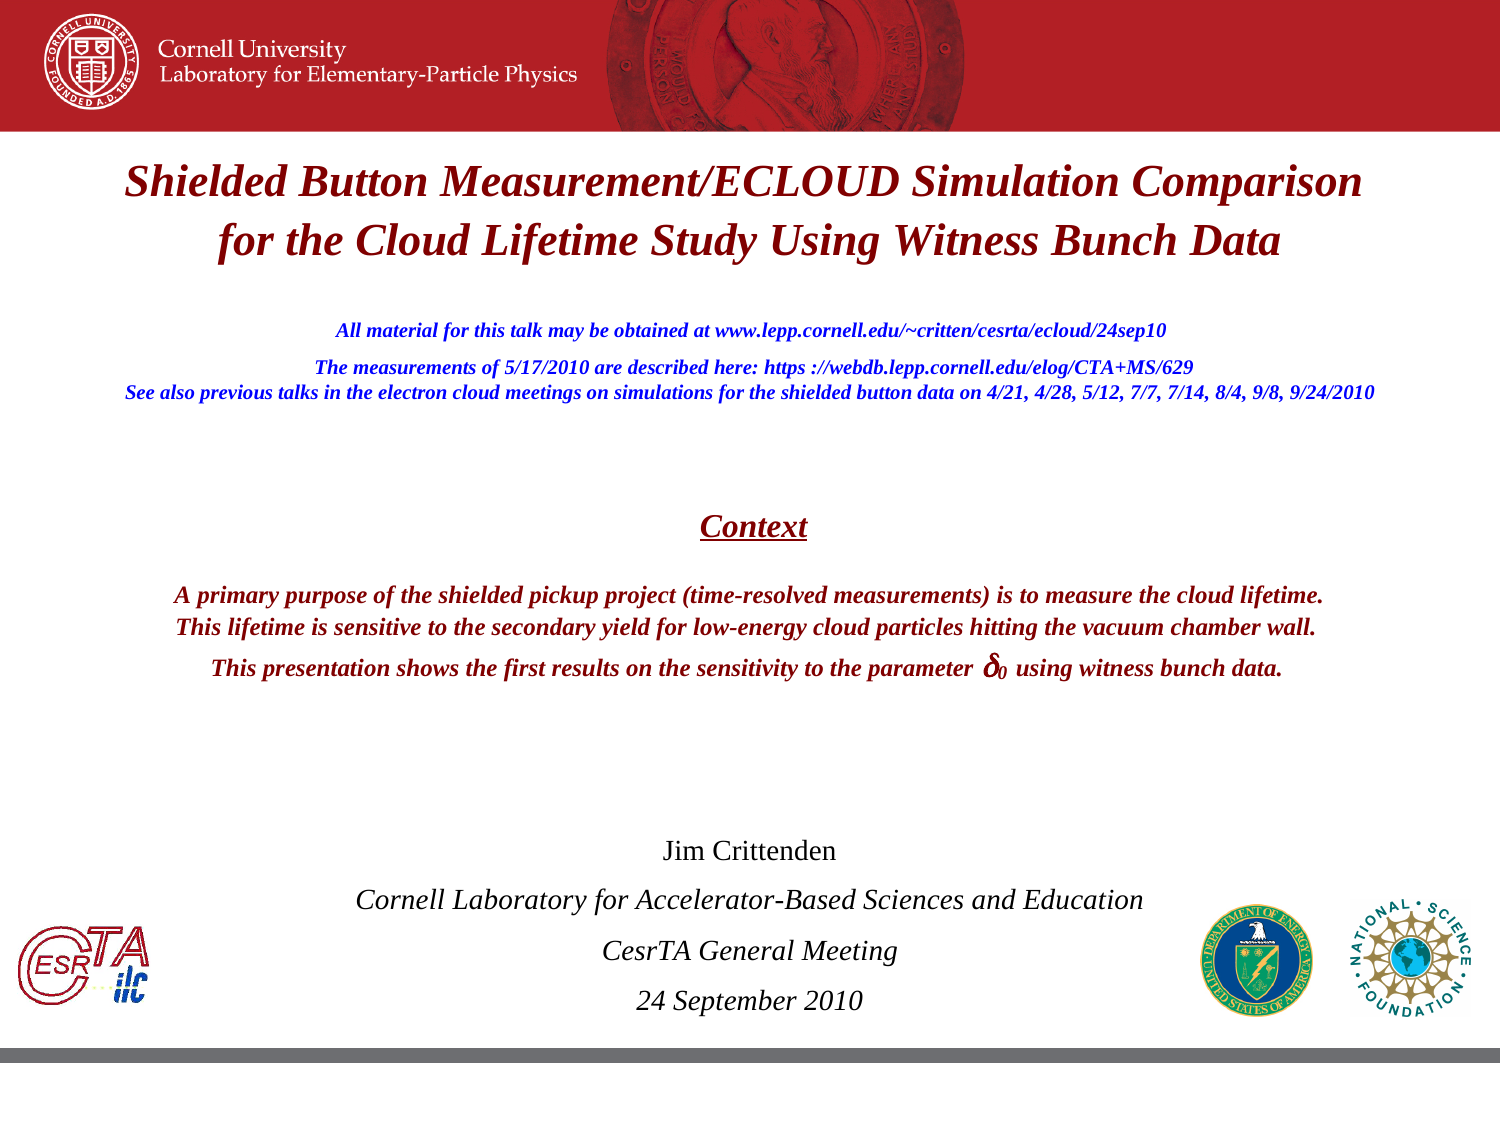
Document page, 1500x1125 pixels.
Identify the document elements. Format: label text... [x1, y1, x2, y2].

text_box All material for this talk may be obtained at www.lepp.cornell.edu/~critten/cesrta/ecloud/24sep10 The measurements of 5/17/2010 are described here: https ://webdb.lepp.cornell.edu/elog/CTA+MS/629 See also previous talks in the electron cloud meetings on simulations for the shielded button data on 4/21, 4/28, 5/12, 7/7, 7/14, 8/4, 9/8, 9/24/2010 [72, 299, 1428, 413]
title Context A primary purpose of the shielded pickup project (time-resolved measurements) is to measure the cloud lifetime. This lifetime is sensitive to the secondary yield for low-energy cloud particles hitting the vacuum chamber wall. This presentation shows the first results on the sensitivity to the parameter d0 using witness bunch data. [131, 472, 1369, 713]
title Shielded Button Measurement/ECLOUD Simulation Comparison for the Cloud Lifetime Study Using Witness Bunch Data [75, 143, 1426, 269]
picture [0, 0, 1500, 132]
picture [8, 899, 151, 1036]
picture [1350, 899, 1471, 1017]
subtitle Jim Crittenden Cornell Laboratory for Accelerator-Based Sciences and Education CesrTA General Meeting 24 September 2010 [300, 825, 1201, 1031]
picture [1201, 904, 1313, 1017]
